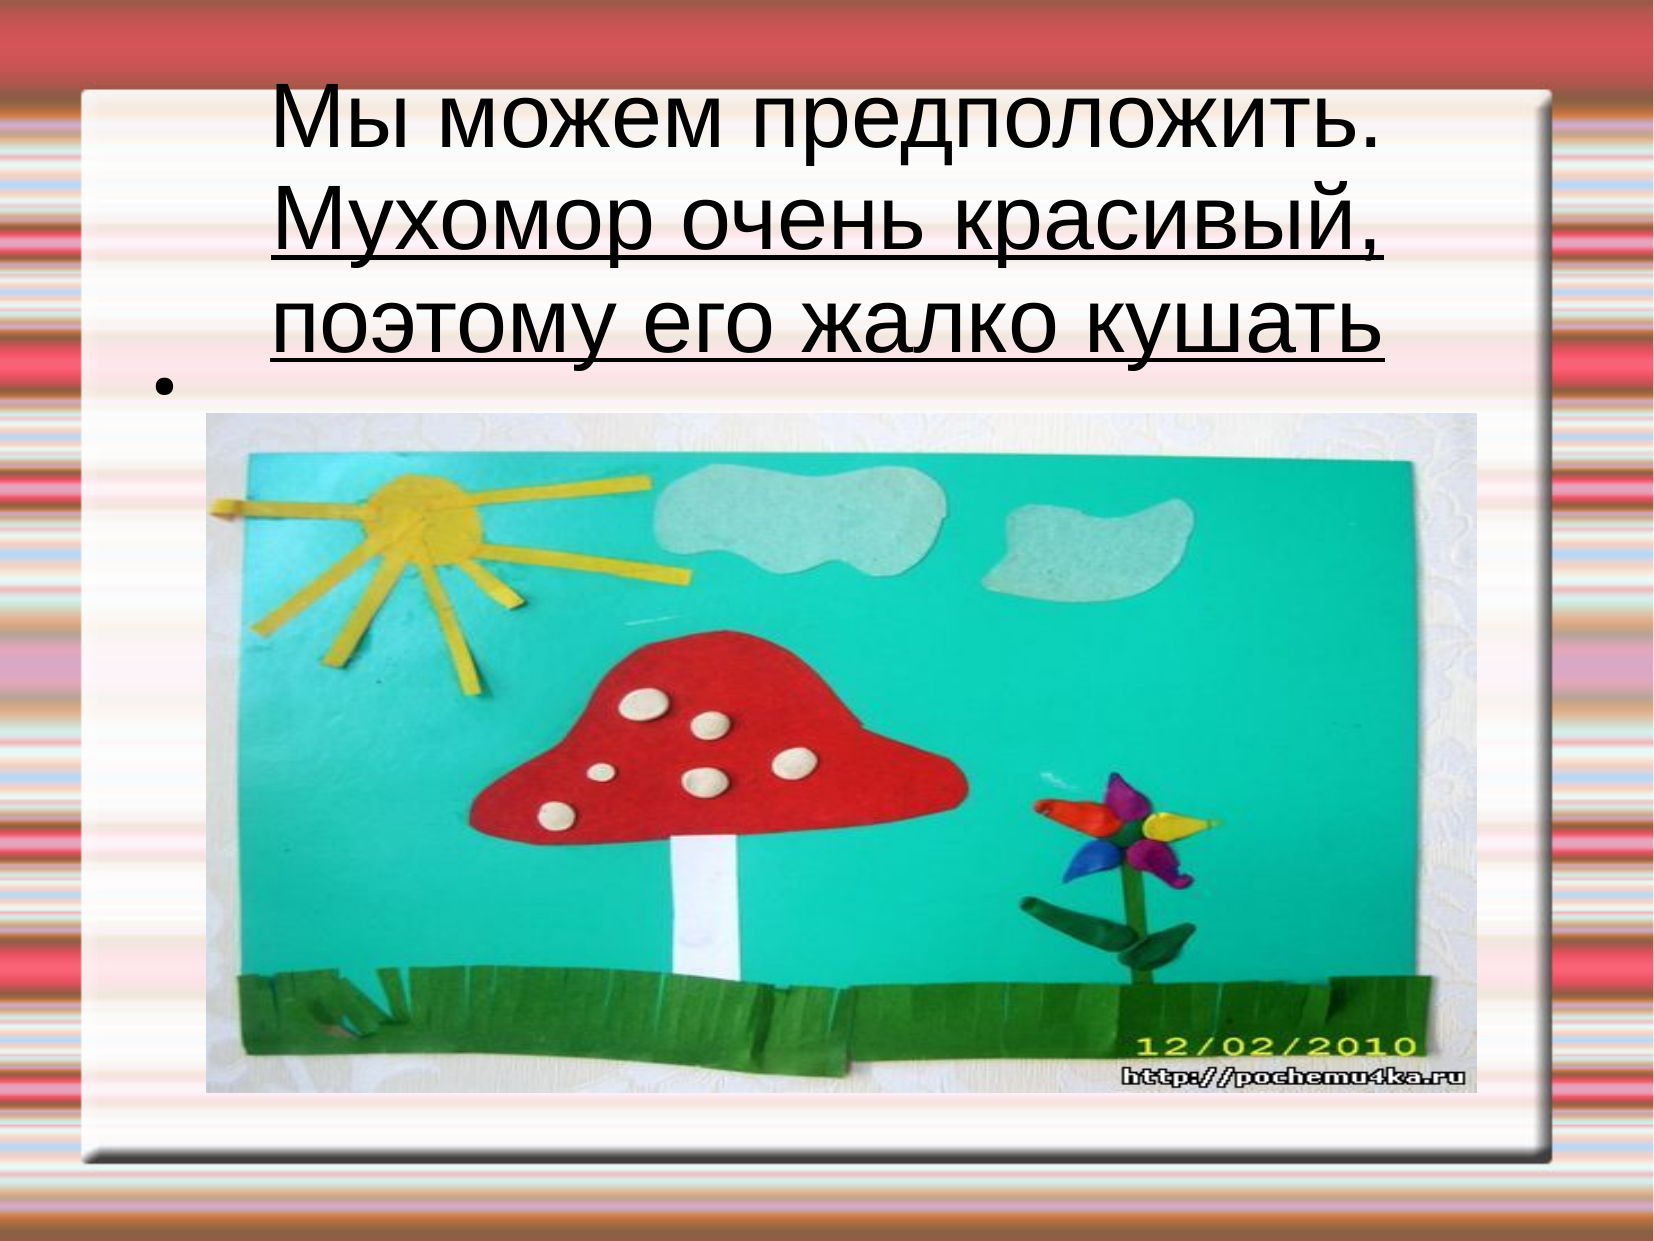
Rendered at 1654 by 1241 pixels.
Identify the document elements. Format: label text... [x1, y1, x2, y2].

list [134, 350, 809, 1170]
title Мы можем предположить. Мухомор очень красивый, поэтому его жалко кушать [121, 64, 1534, 373]
picture [0, 0, 1654, 1241]
